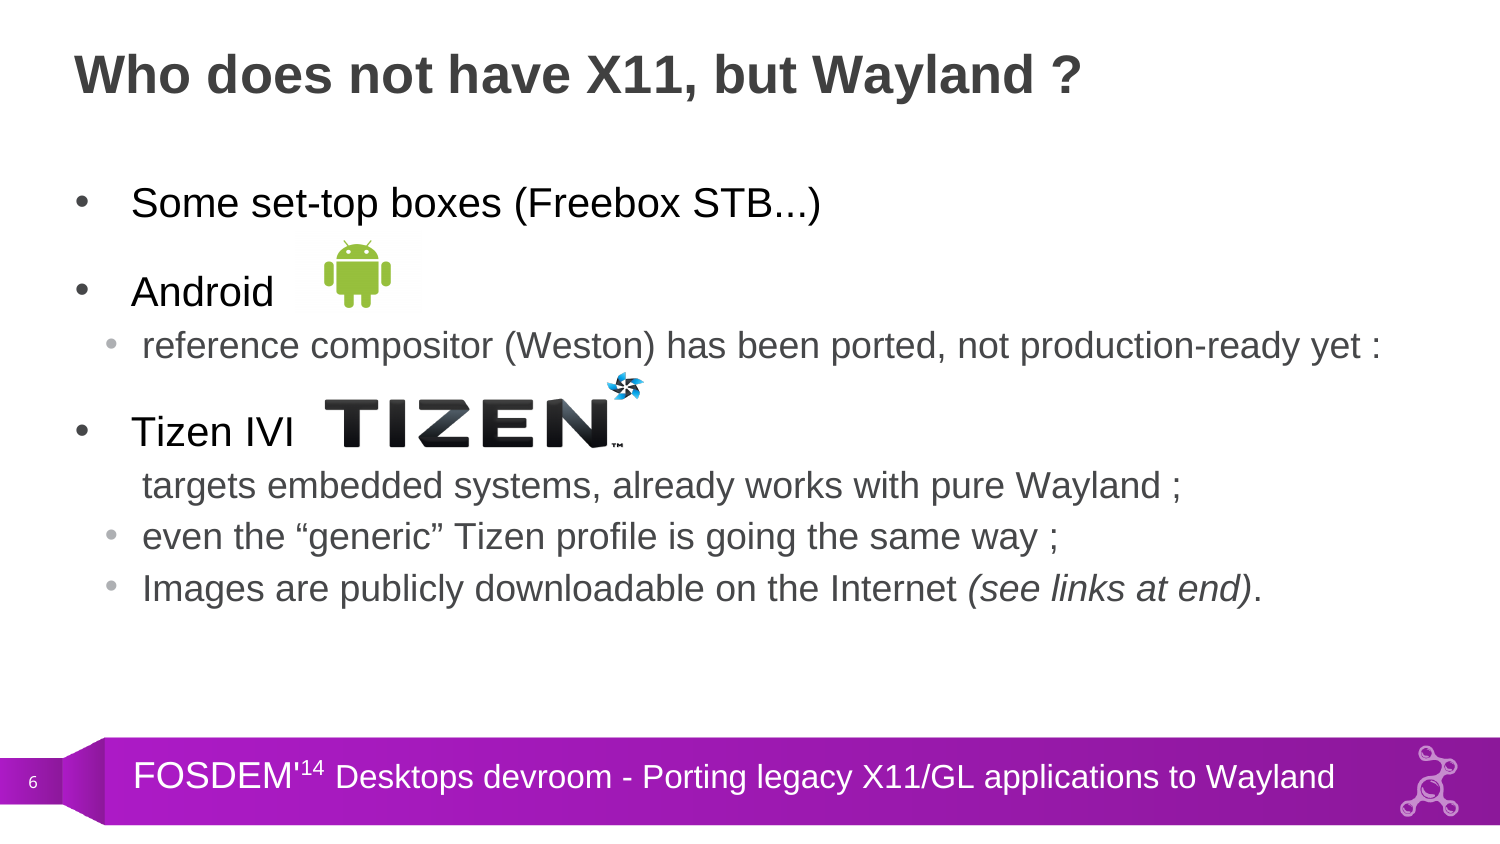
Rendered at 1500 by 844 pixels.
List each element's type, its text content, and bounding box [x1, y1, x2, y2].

list Some set-top boxes (Freebox STB...) Android reference compositor (Weston) has been ported, not production-ready yet : Tizen IVI targets embedded systems, already works with pure Wayland ; even the “generic” Tizen profile is going the same way ; Images are publicly downloadable on the Internet (see links at end). [74, 175, 1425, 666]
picture [0, 0, 1500, 844]
title Who does not have X11, but Wayland ? [74, 50, 1425, 160]
